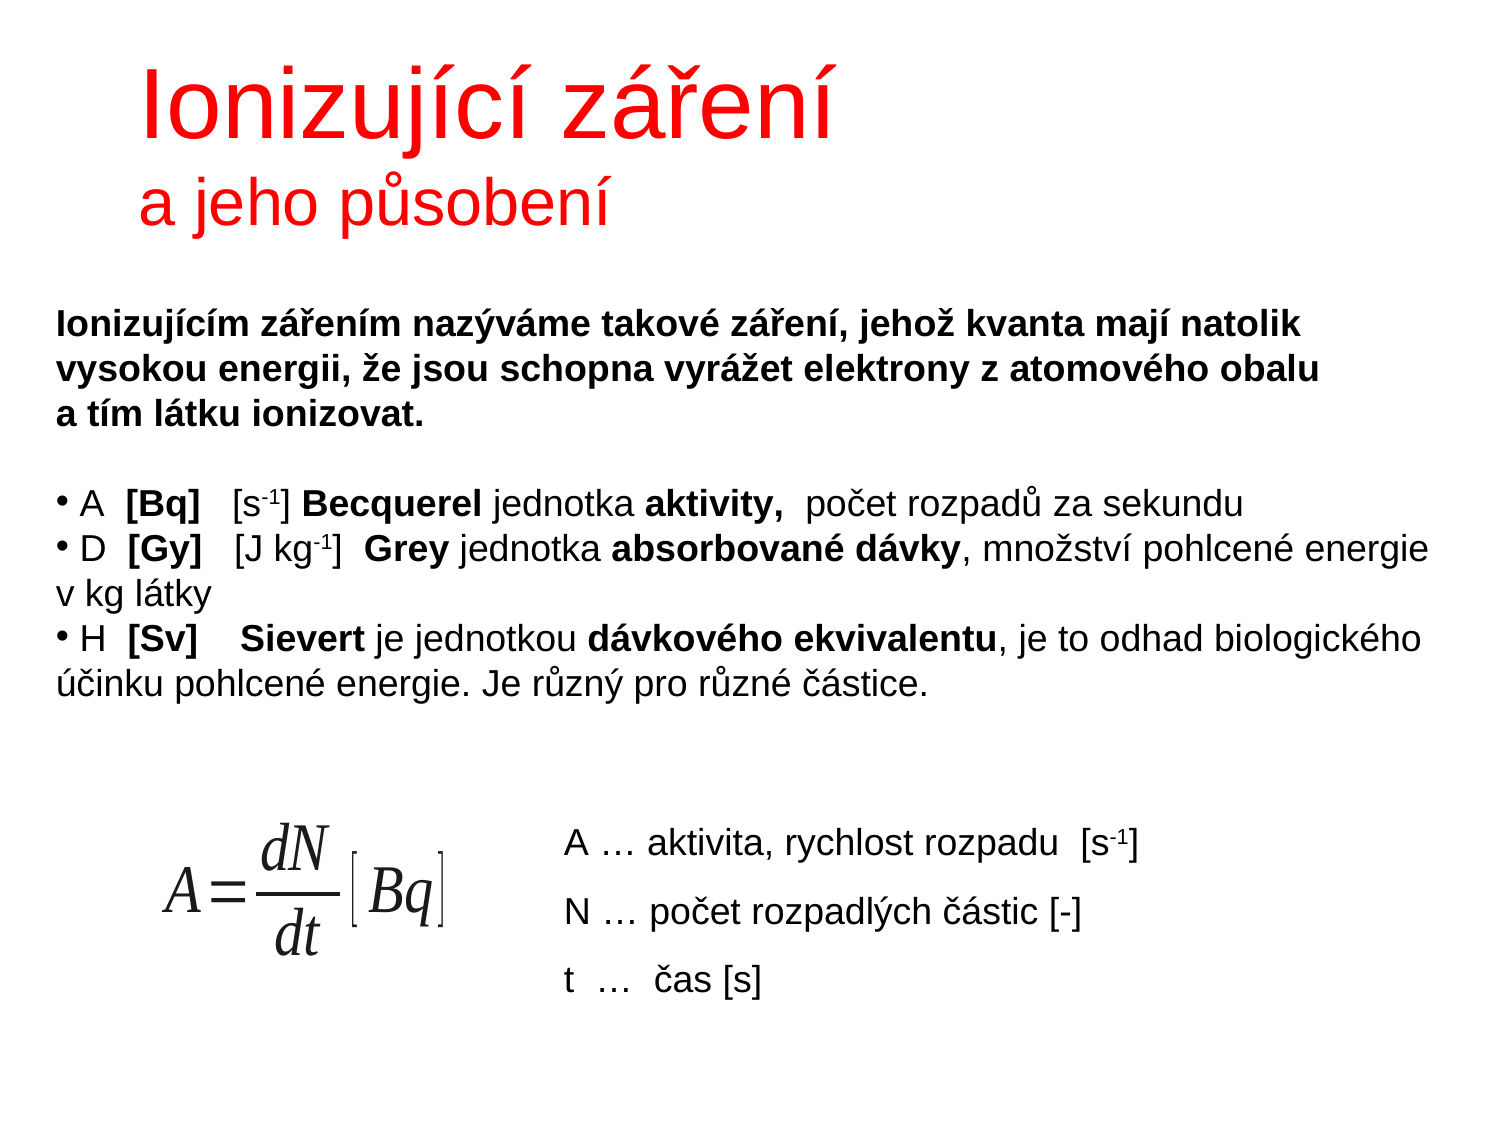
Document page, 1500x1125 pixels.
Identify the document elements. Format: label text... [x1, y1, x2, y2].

text_box A … aktivita, rychlost rozpadu [s-1] N … počet rozpadlých částic [-] t … čas [s] [549, 810, 1412, 1008]
text_box Ionizující záření a jeho působení [123, 31, 1353, 247]
chart [147, 810, 473, 973]
text_box Ionizujícím zářením nazýváme takové záření, jehož kvanta mají natolik vysokou energii, že jsou schopna vyrážet elektrony z atomového obalu a tím látku ionizovat. A [Bq] [s-1] Becquerel jednotka aktivity, počet rozpadů za sekundu D [Gy] [J kg-1] Grey jednotka absorbované dávky, množství pohlcené energie v kg látky H [Sv] Sievert je jednotkou dávkového ekvivalentu, je to odhad biologického účinku pohlcené energie. Je různý pro různé částice. [41, 290, 1465, 712]
